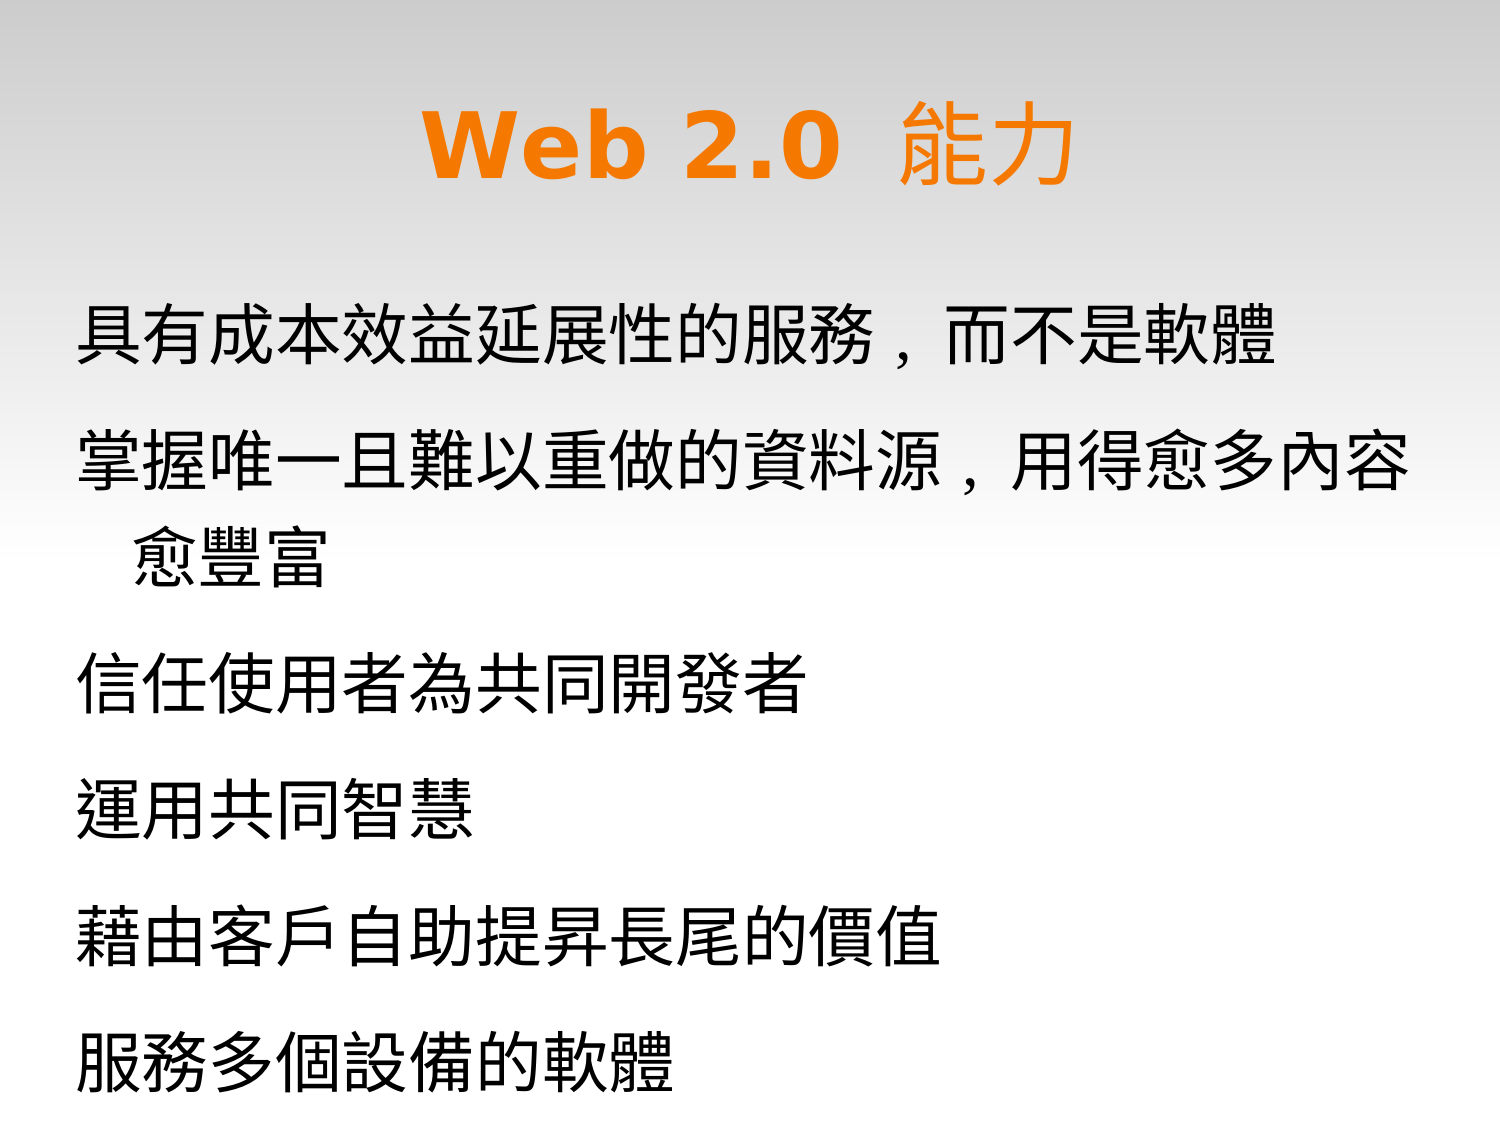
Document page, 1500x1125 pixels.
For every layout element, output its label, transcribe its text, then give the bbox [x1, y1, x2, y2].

title Web 2.0 能力 [75, 44, 1425, 233]
list 具有成本效益延展性的服務, 而不是軟體 掌握唯一且難以重做的資料源, 用得愈多內容愈豐富 信任使用者為共同開發者 運用共同智慧 藉由客戶自助提昇長尾的價值 服務多個設備的軟體 輕量化的使用者介面、開發模式、商業模式 [75, 282, 1426, 1028]
